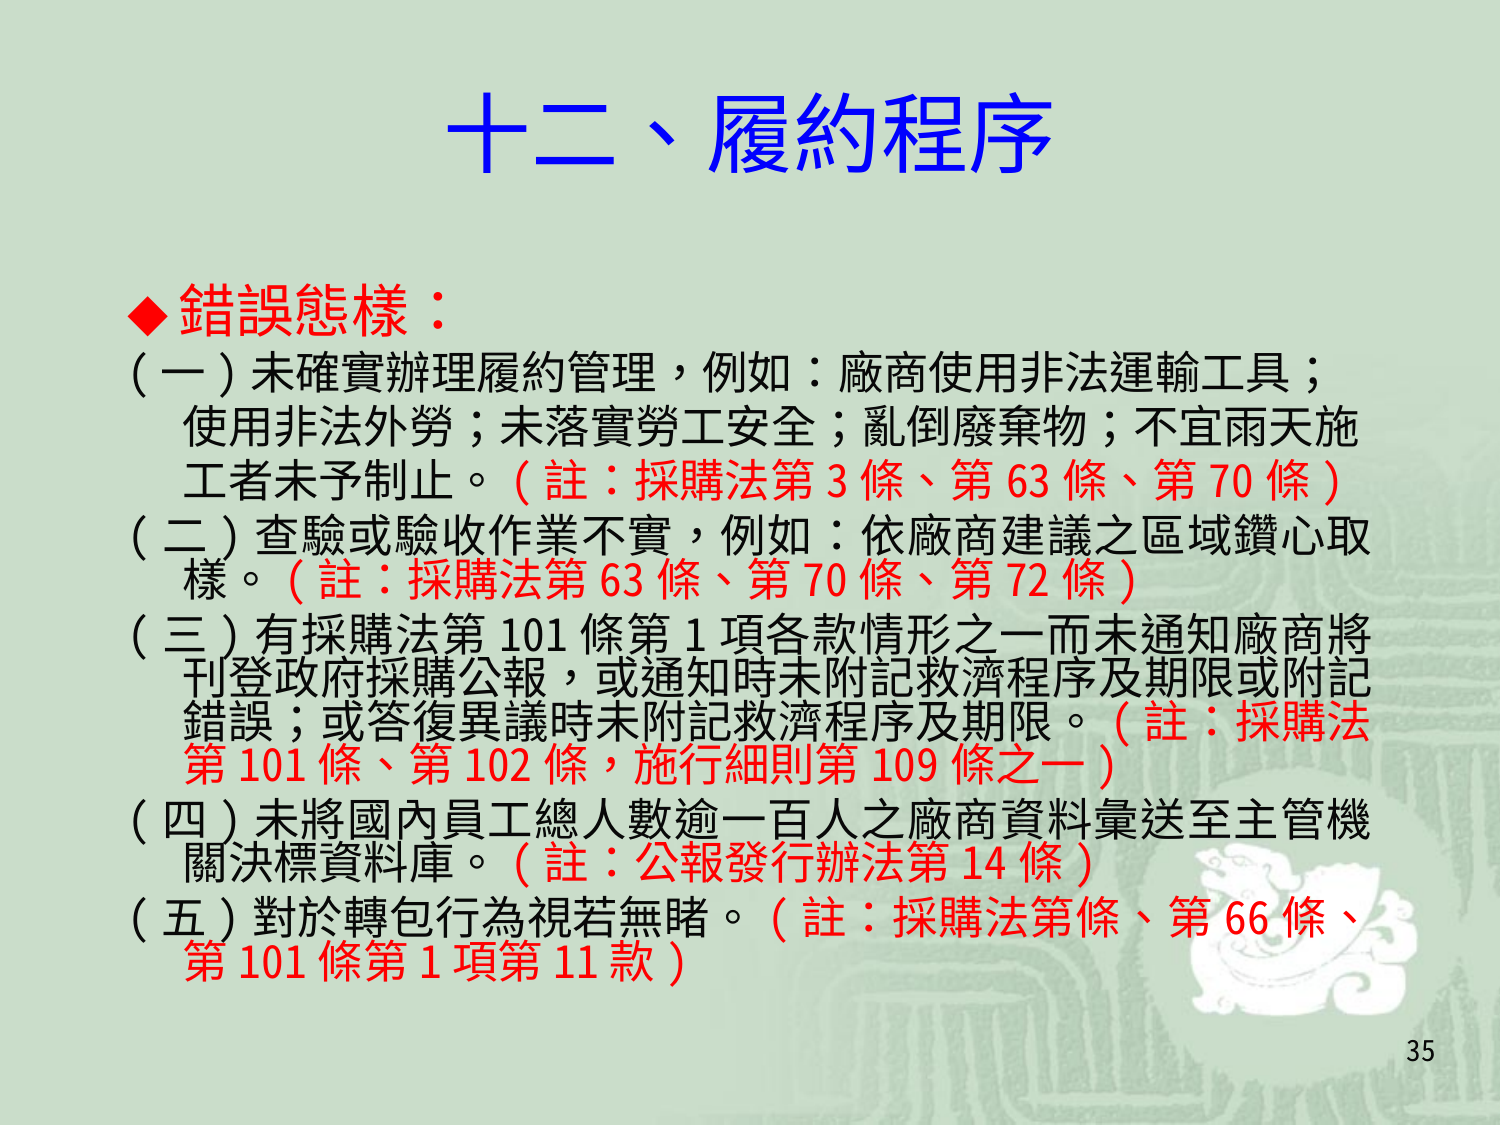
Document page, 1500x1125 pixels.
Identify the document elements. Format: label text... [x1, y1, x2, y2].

list ◆錯誤態樣： (一)未確實辦理履約管理，例如：廠商使用非法運輸工具；使用非法外勞；未落實勞工安全；亂倒廢棄物；不宜雨天施工者未予制止。(註：採購法第3條、第63條、第70條) (二)查驗或驗收作業不實，例如：依廠商建議之區域鑽心取樣。(註：採購法第63條、第70條、第72條) (三)有採購法第101條第1項各款情形之一而未通知廠商將刊登政府採購公報，或通知時未附記救濟程序及期限或附記錯誤；或答復異議時未附記救濟程序及期限。(註：採購法第101條、第102條，施行細則第109條之一) (四)未將國內員工總人數逾一百人之廠商資料彙送至主管機關決標資料庫。(註：公報發行辦法第14條) (五)對於轉包行為視若無睹。(註：採購法第條、第66條、第101條第1項第11款) [112, 267, 1388, 1020]
picture [0, 0, 1500, 1125]
text_box <編號> [1074, 1024, 1451, 1103]
title 十二、履約程序 [49, 37, 1451, 225]
